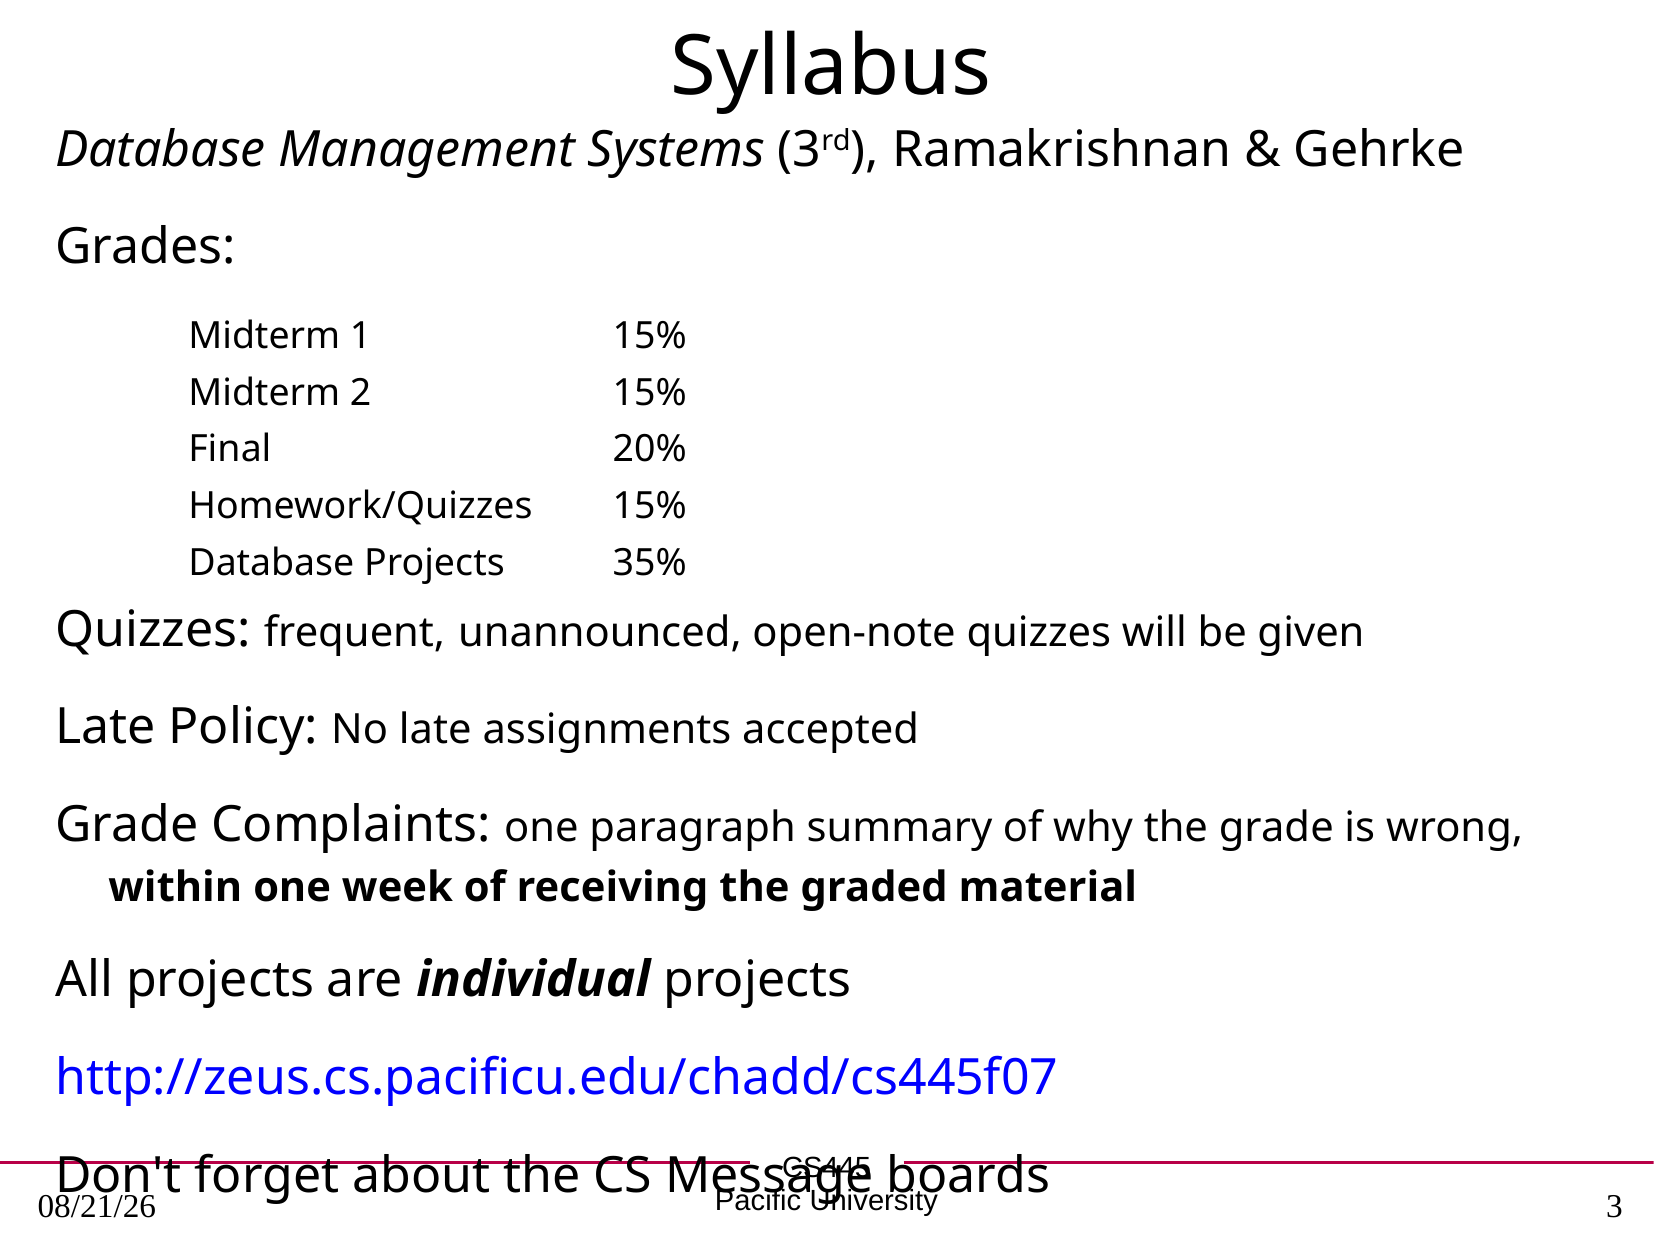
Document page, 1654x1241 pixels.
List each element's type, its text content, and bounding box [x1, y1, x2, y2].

chart [566, 603, 1102, 732]
list Database Management Systems (3rd), Ramakrishnan & Gehrke Grades: Midterm 1 15% Midterm 2 15% Final 20% Homework/Quizzes 15% Database Projects 35% Quizzes: frequent, unannounced, open-note quizzes will be given Late Policy: No late assignments accepted Grade Complaints: one paragraph summary of why the grade is wrong, within one week of receiving the graded material All projects are individual projects http://zeus.cs.pacificu.edu/chadd/cs445f07 Don't forget about the CS Message boards [37, 112, 1613, 1111]
title Syllabus [86, 11, 1576, 112]
